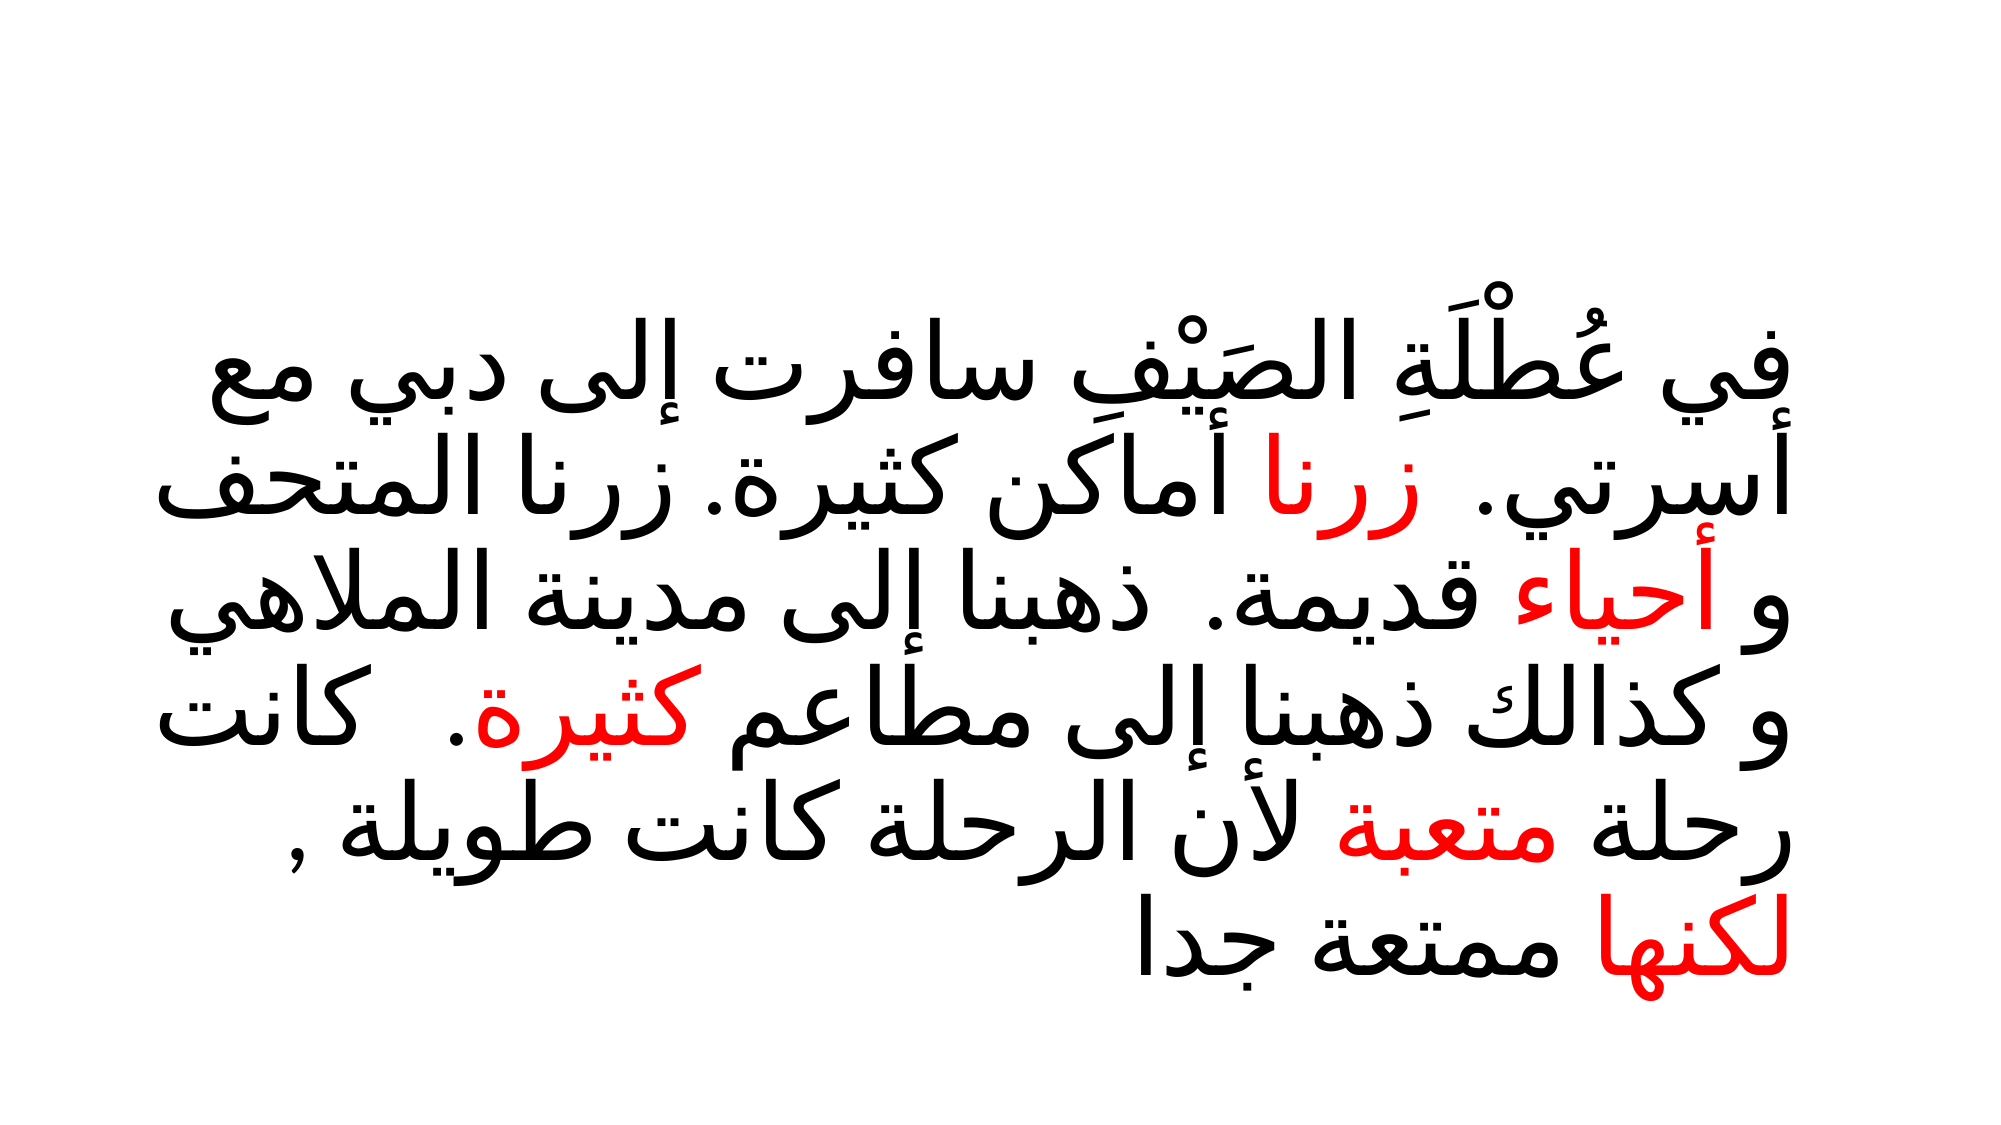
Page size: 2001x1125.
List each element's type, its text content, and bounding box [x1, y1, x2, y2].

list في عُطْلَةِ الصَيْفِ سافرت إلى دبي مع أسرتي. زرنا أماكن كثيرة. زرنا المتحف و أحياء قديمة. ذهبنا إلى مدينة الملاهي و كذالك ذهبنا إلى مطاعم كثيرة. كانت رحلة متعبة لأن الرحلة كانت طويلة , لكنها ممتعة جدا [137, 299, 1863, 1014]
